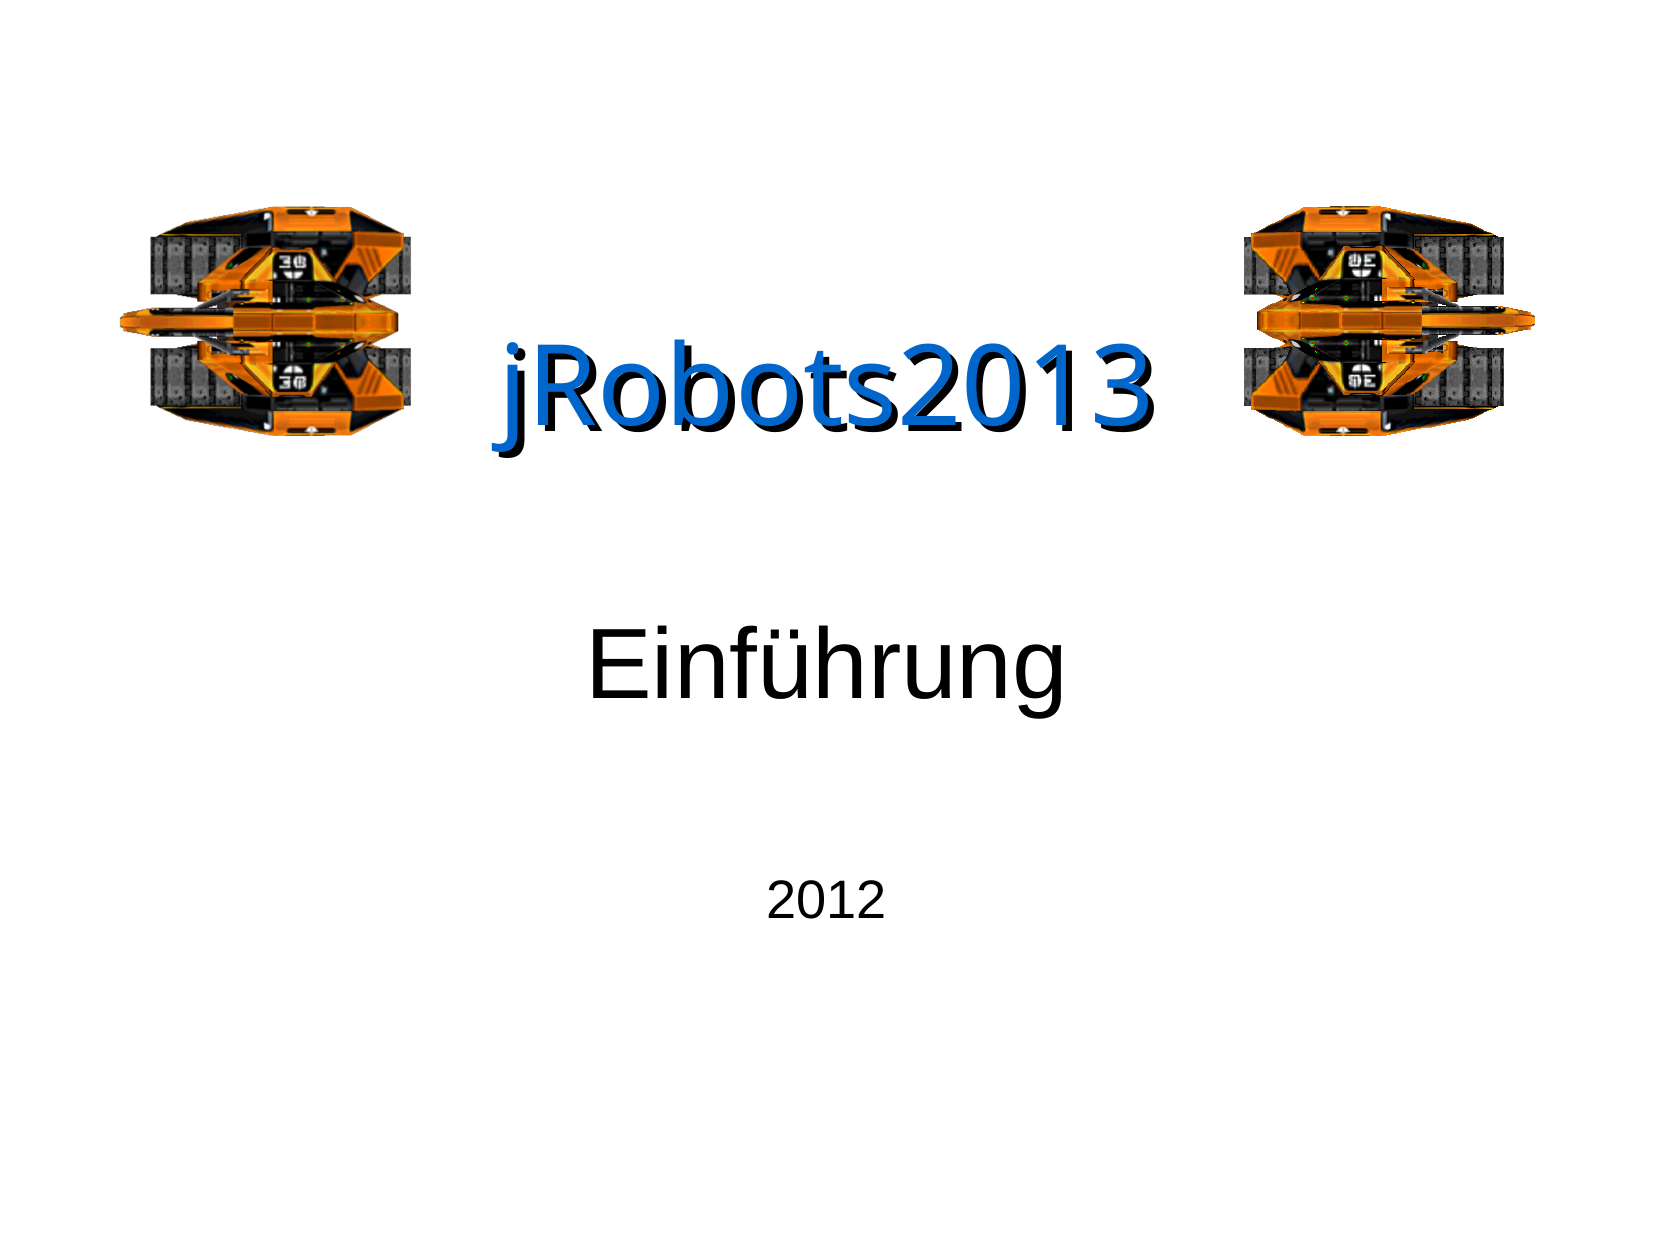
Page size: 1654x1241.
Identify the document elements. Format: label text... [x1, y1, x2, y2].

text_box jRobots2013 Einführung 2012 [82, 59, 1571, 1102]
picture [1240, 206, 1536, 436]
picture [118, 206, 414, 436]
